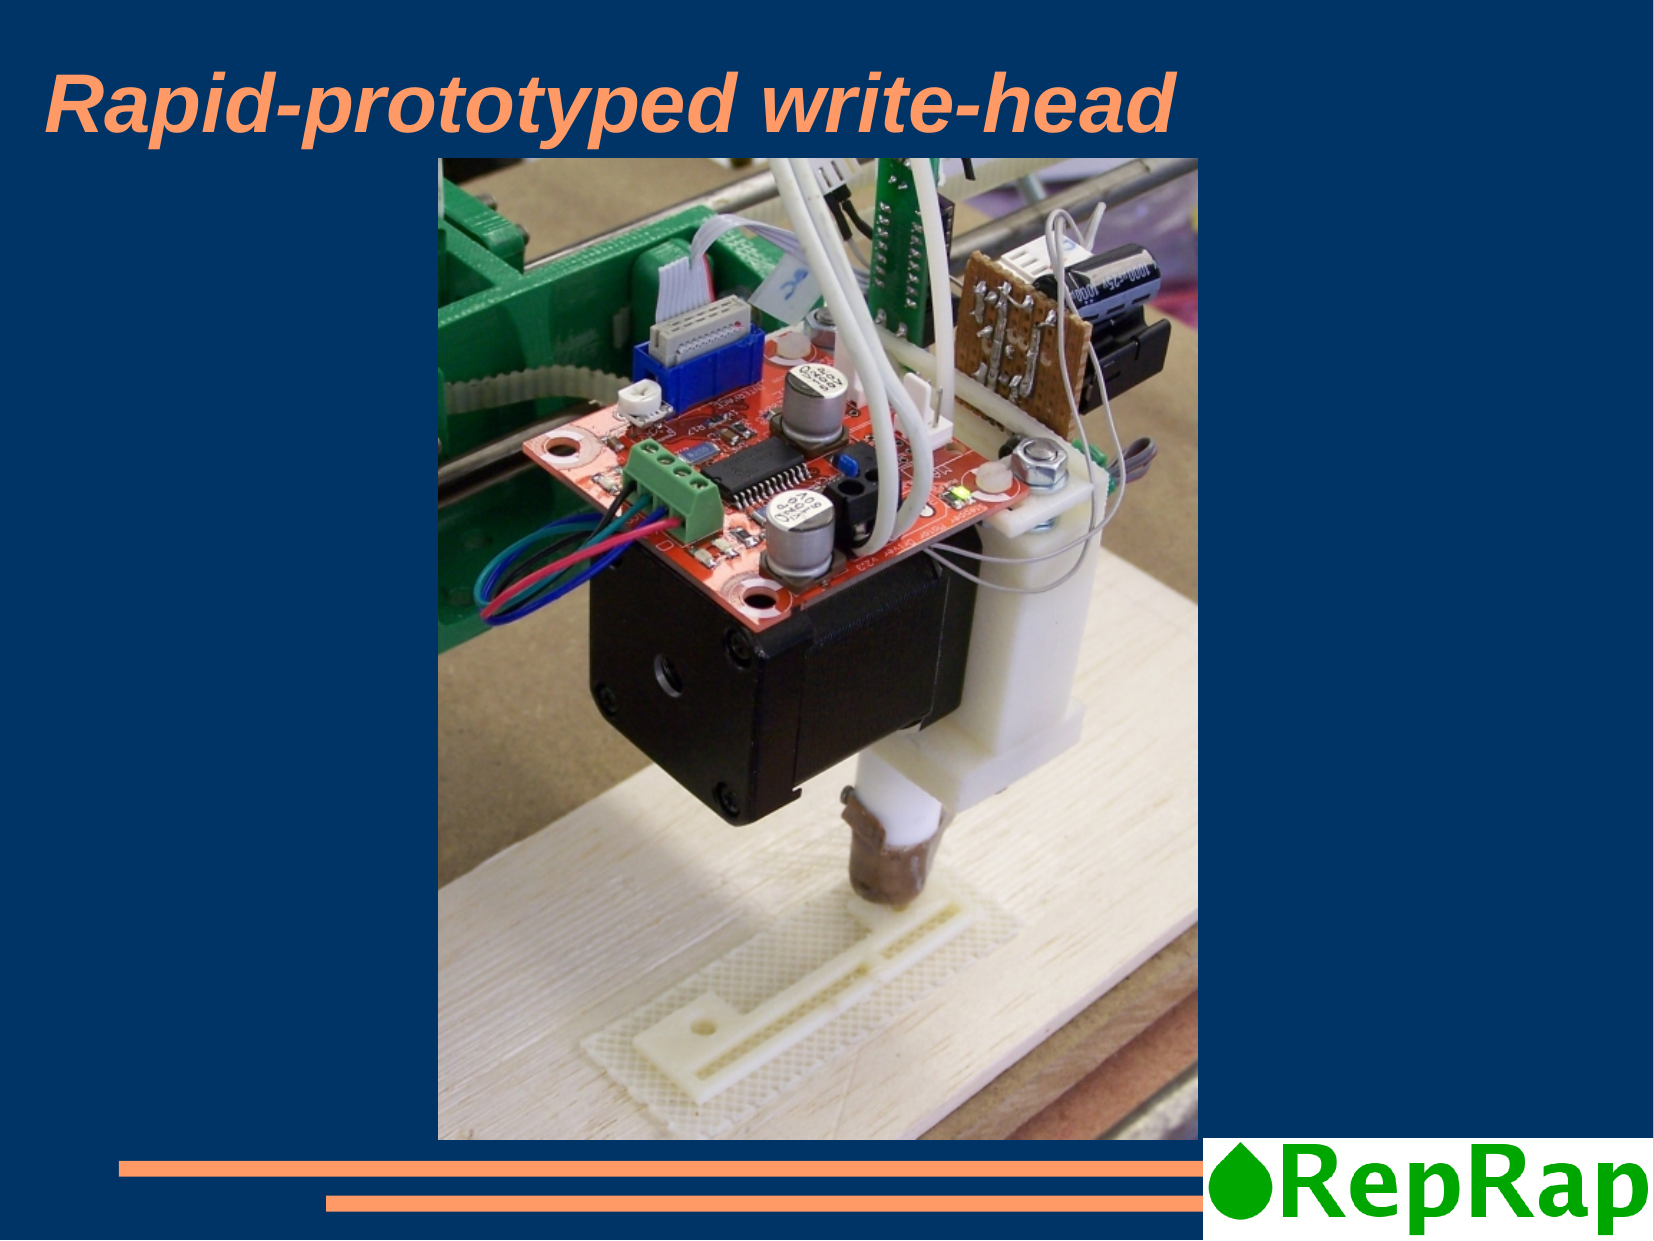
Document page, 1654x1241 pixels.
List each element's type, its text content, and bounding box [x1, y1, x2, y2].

picture [1203, 1138, 1654, 1241]
title Rapid-prototyped write-head [44, 0, 1574, 208]
picture [438, 158, 1198, 1140]
